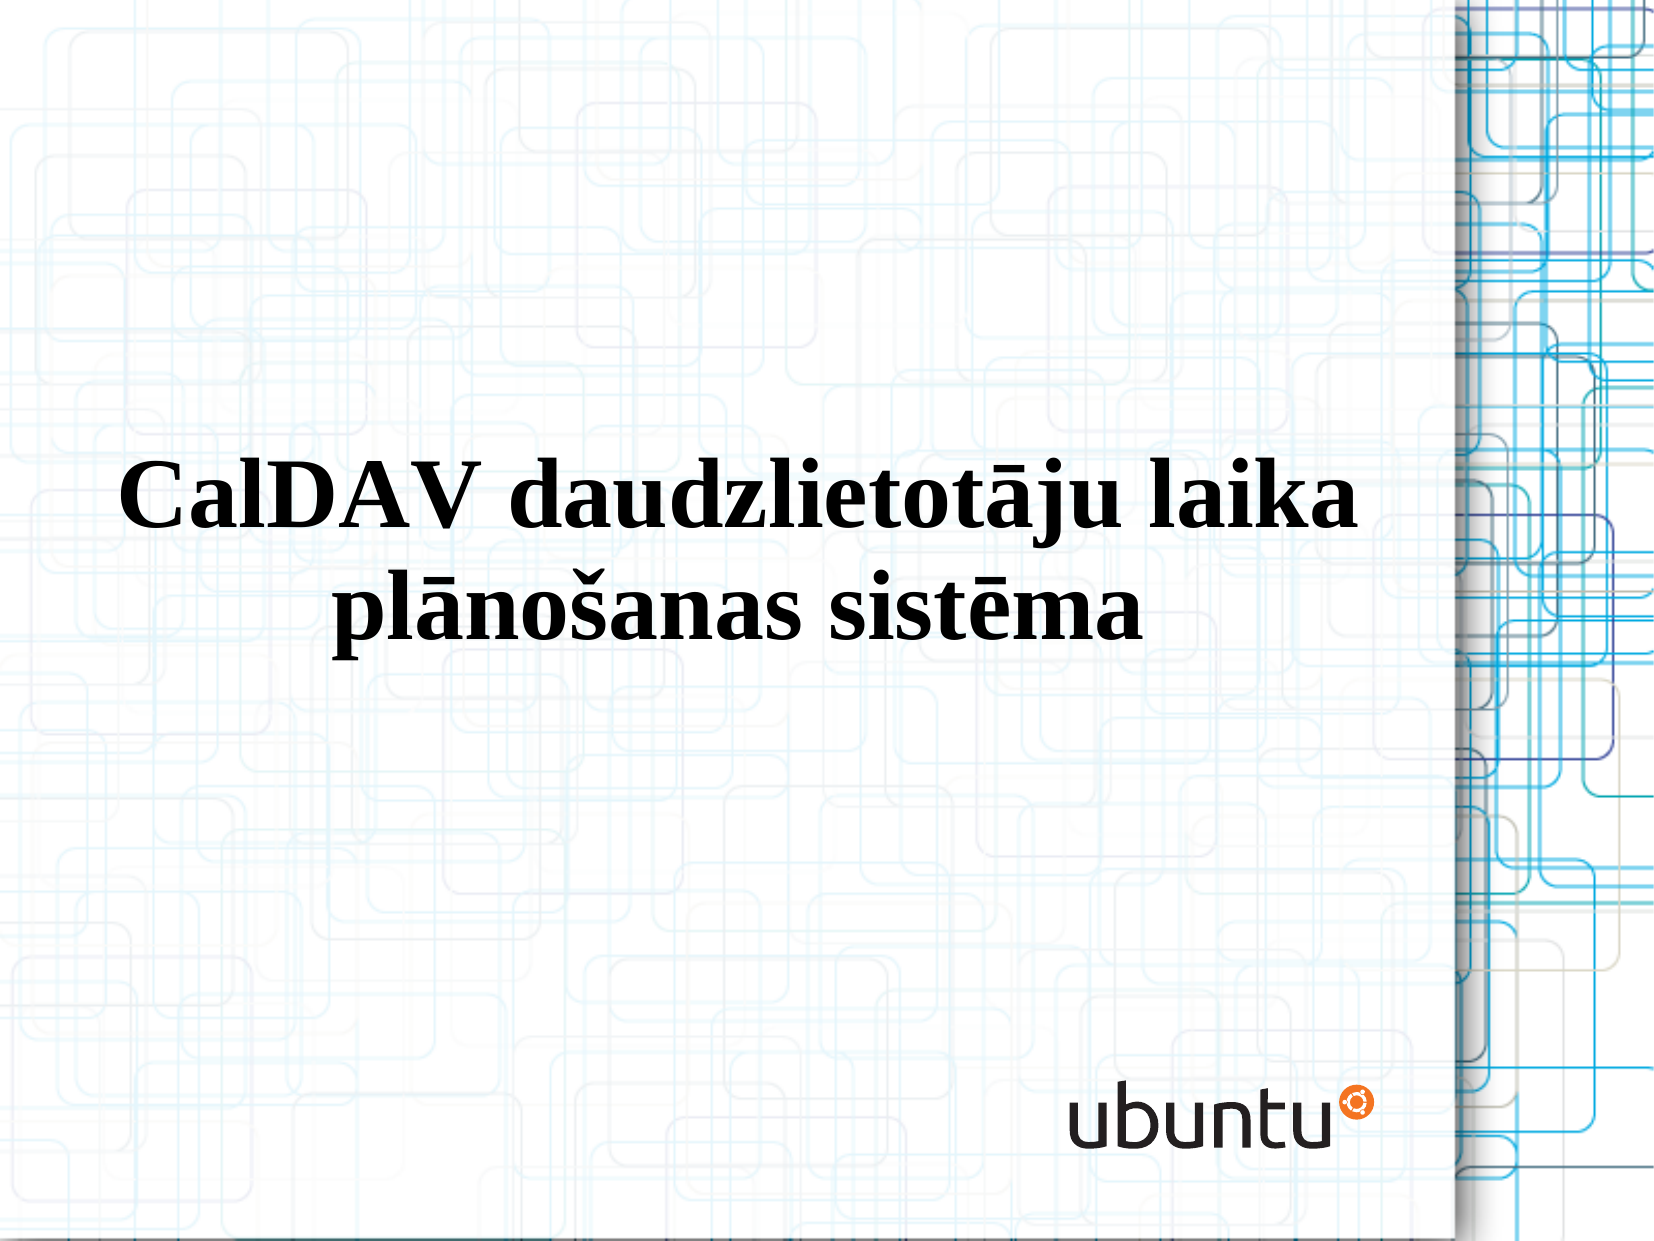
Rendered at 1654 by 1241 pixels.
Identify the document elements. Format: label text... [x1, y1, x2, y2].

text_box CalDAV daudzlietotāju laika plānošanas sistēma [59, 56, 1418, 1181]
picture [0, 0, 1654, 1241]
